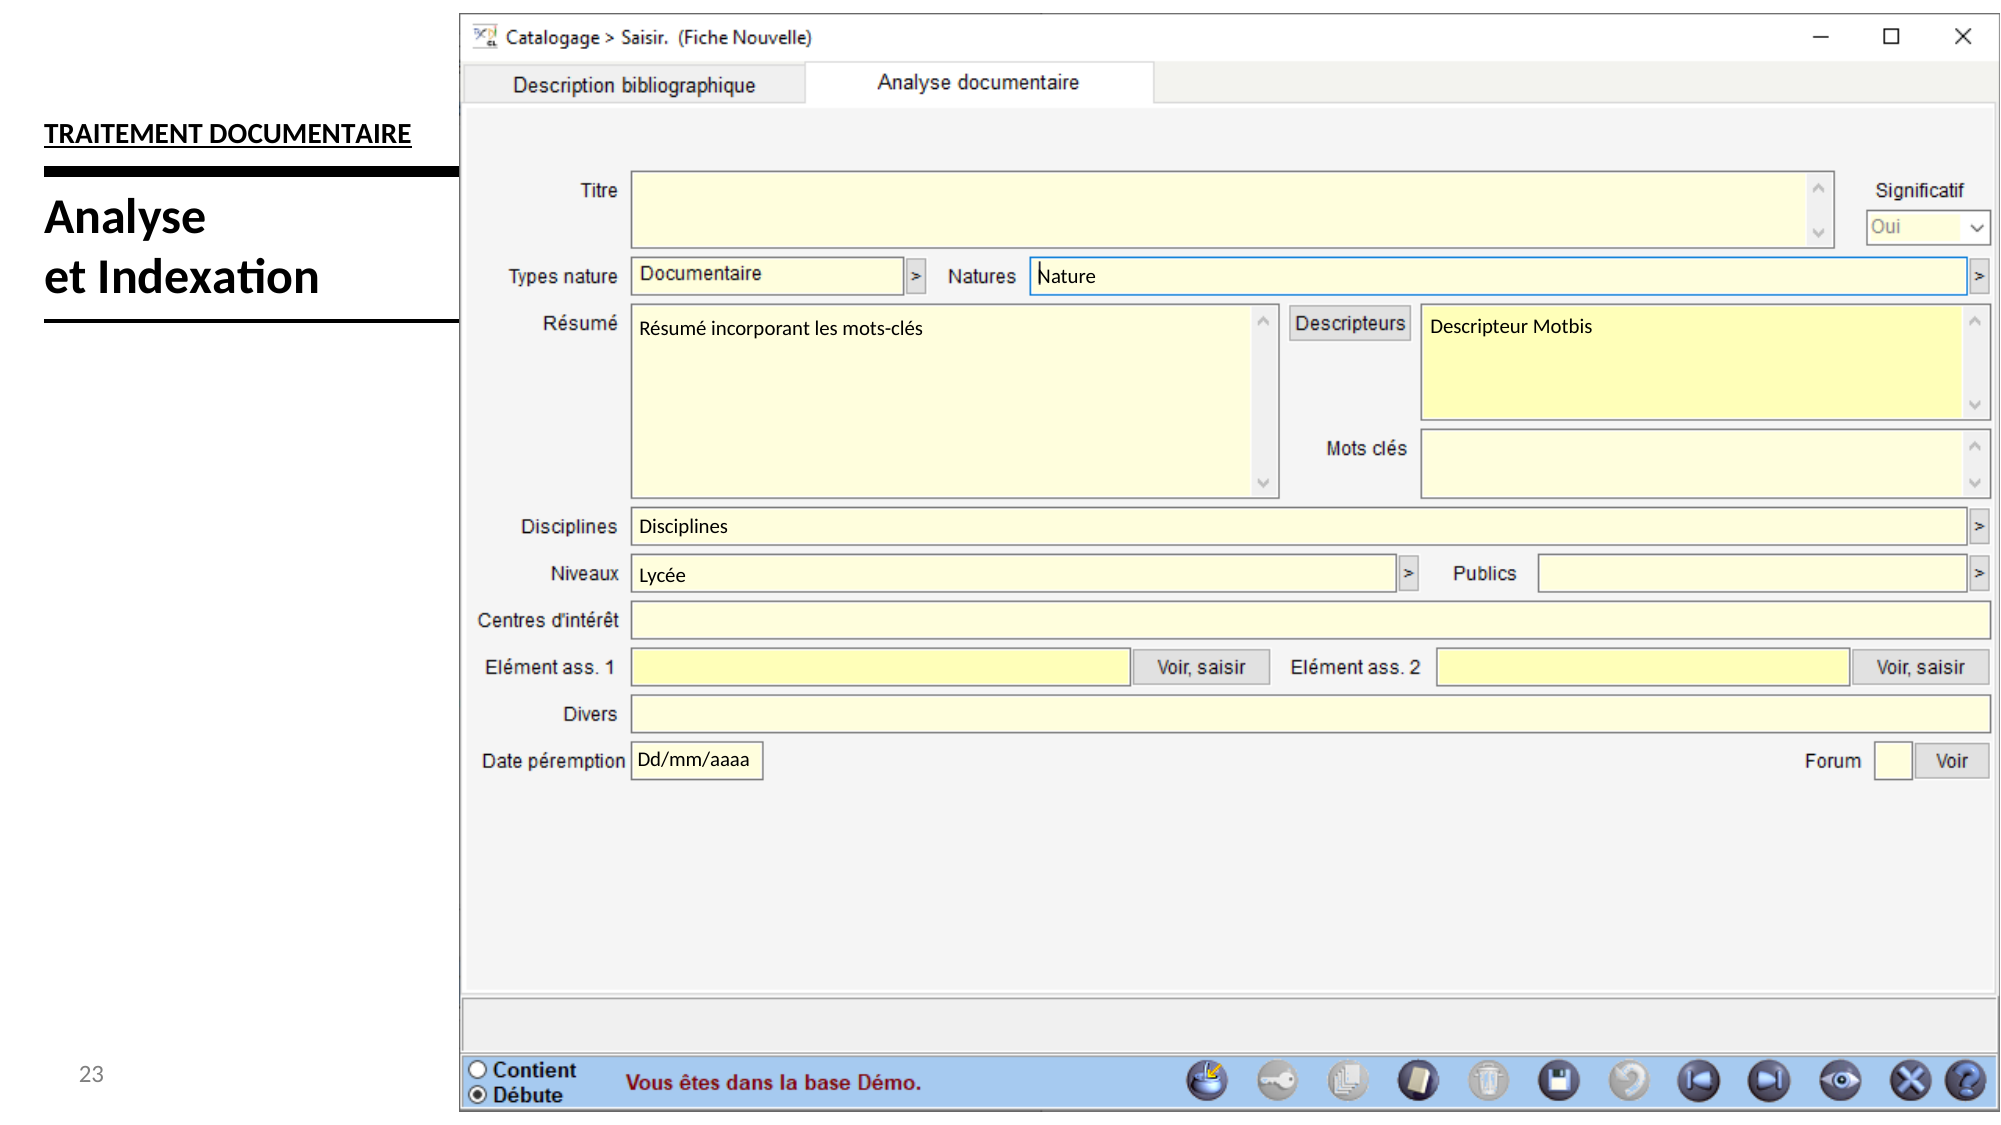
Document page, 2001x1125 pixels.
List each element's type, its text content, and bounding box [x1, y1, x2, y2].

text_box Nature [1037, 262, 1501, 288]
text_box [63, 1042, 514, 1103]
text_box TRAITEMENT DOCUMENTAIRE [44, 114, 415, 150]
picture [459, 13, 2000, 1112]
text_box Résumé incorporant les mots-clés [639, 314, 1102, 340]
text_box Disciplines [639, 512, 1102, 538]
text_box Dd/mm/aaaa [637, 746, 756, 772]
text_box Analyse et Indexation [44, 183, 324, 305]
text_box Descripteur Motbis [1430, 312, 1893, 338]
text_box Lycée [639, 562, 1102, 588]
